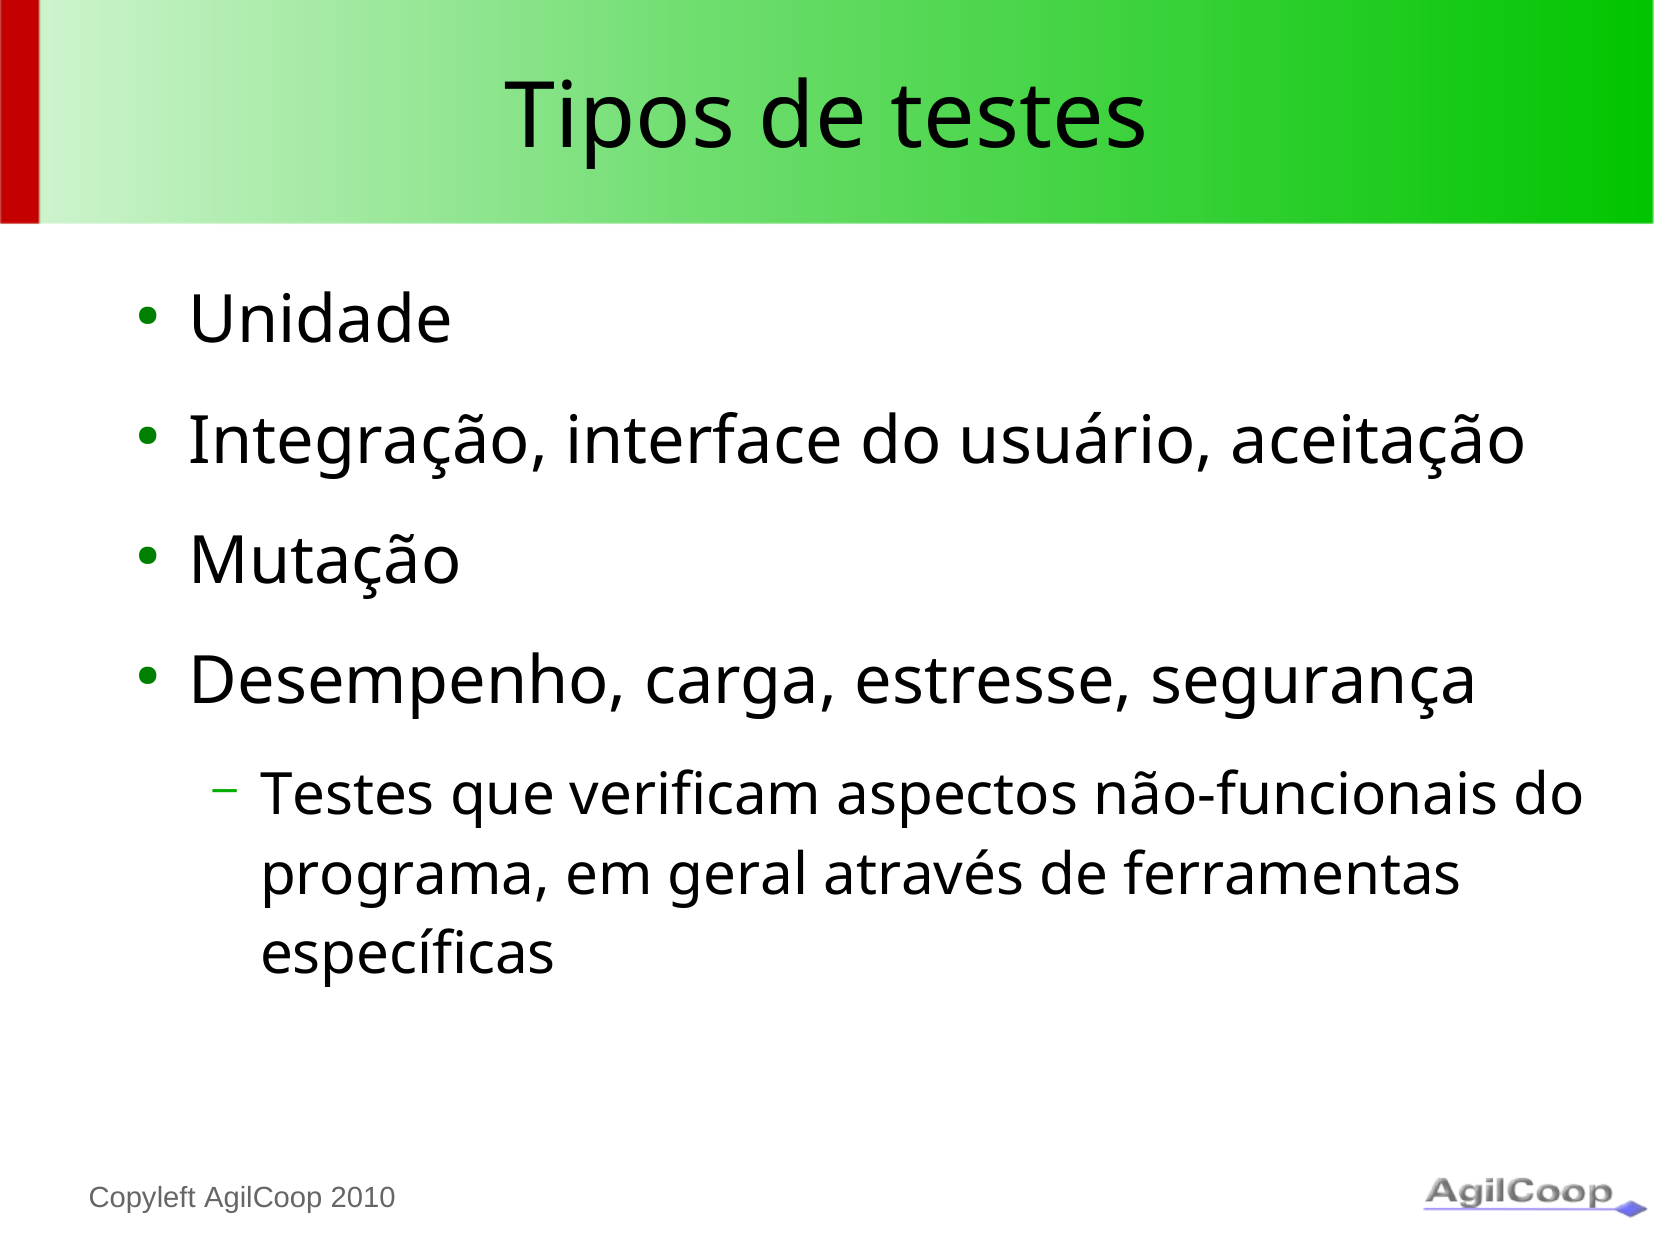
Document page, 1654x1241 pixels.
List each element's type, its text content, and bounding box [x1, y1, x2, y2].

list Unidade Integração, interface do usuário, aceitação Mutação Desempenho, carga, estresse, segurança Testes que verificam aspectos não-funcionais do programa, em geral através de ferramentas específicas [118, 271, 1607, 1123]
title Tipos de testes [82, 8, 1571, 216]
picture [0, 0, 1654, 1241]
